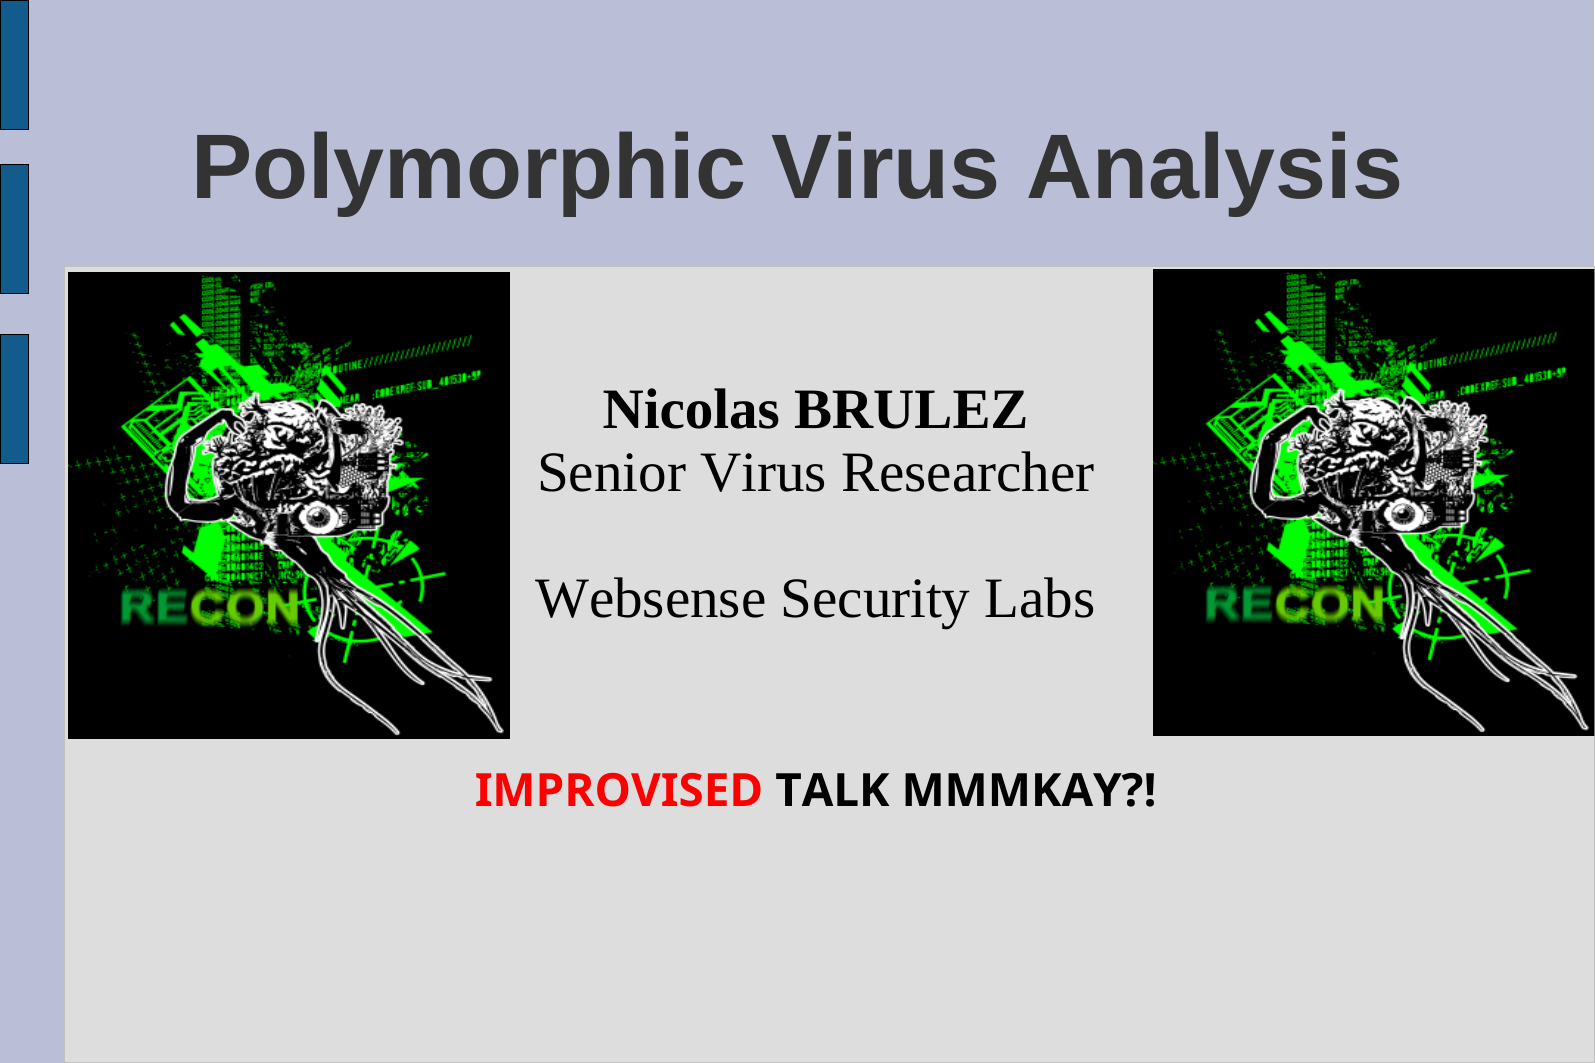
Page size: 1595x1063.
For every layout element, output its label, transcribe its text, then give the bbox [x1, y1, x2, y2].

picture [68, 272, 510, 739]
subtitle Nicolas BRULEZ Senior Virus Researcher Websense Security Labs IMPROVISED TALK MMMKAY?! [117, 295, 1479, 966]
picture [1153, 269, 1595, 736]
title Polymorphic Virus Analysis [117, 78, 1479, 256]
